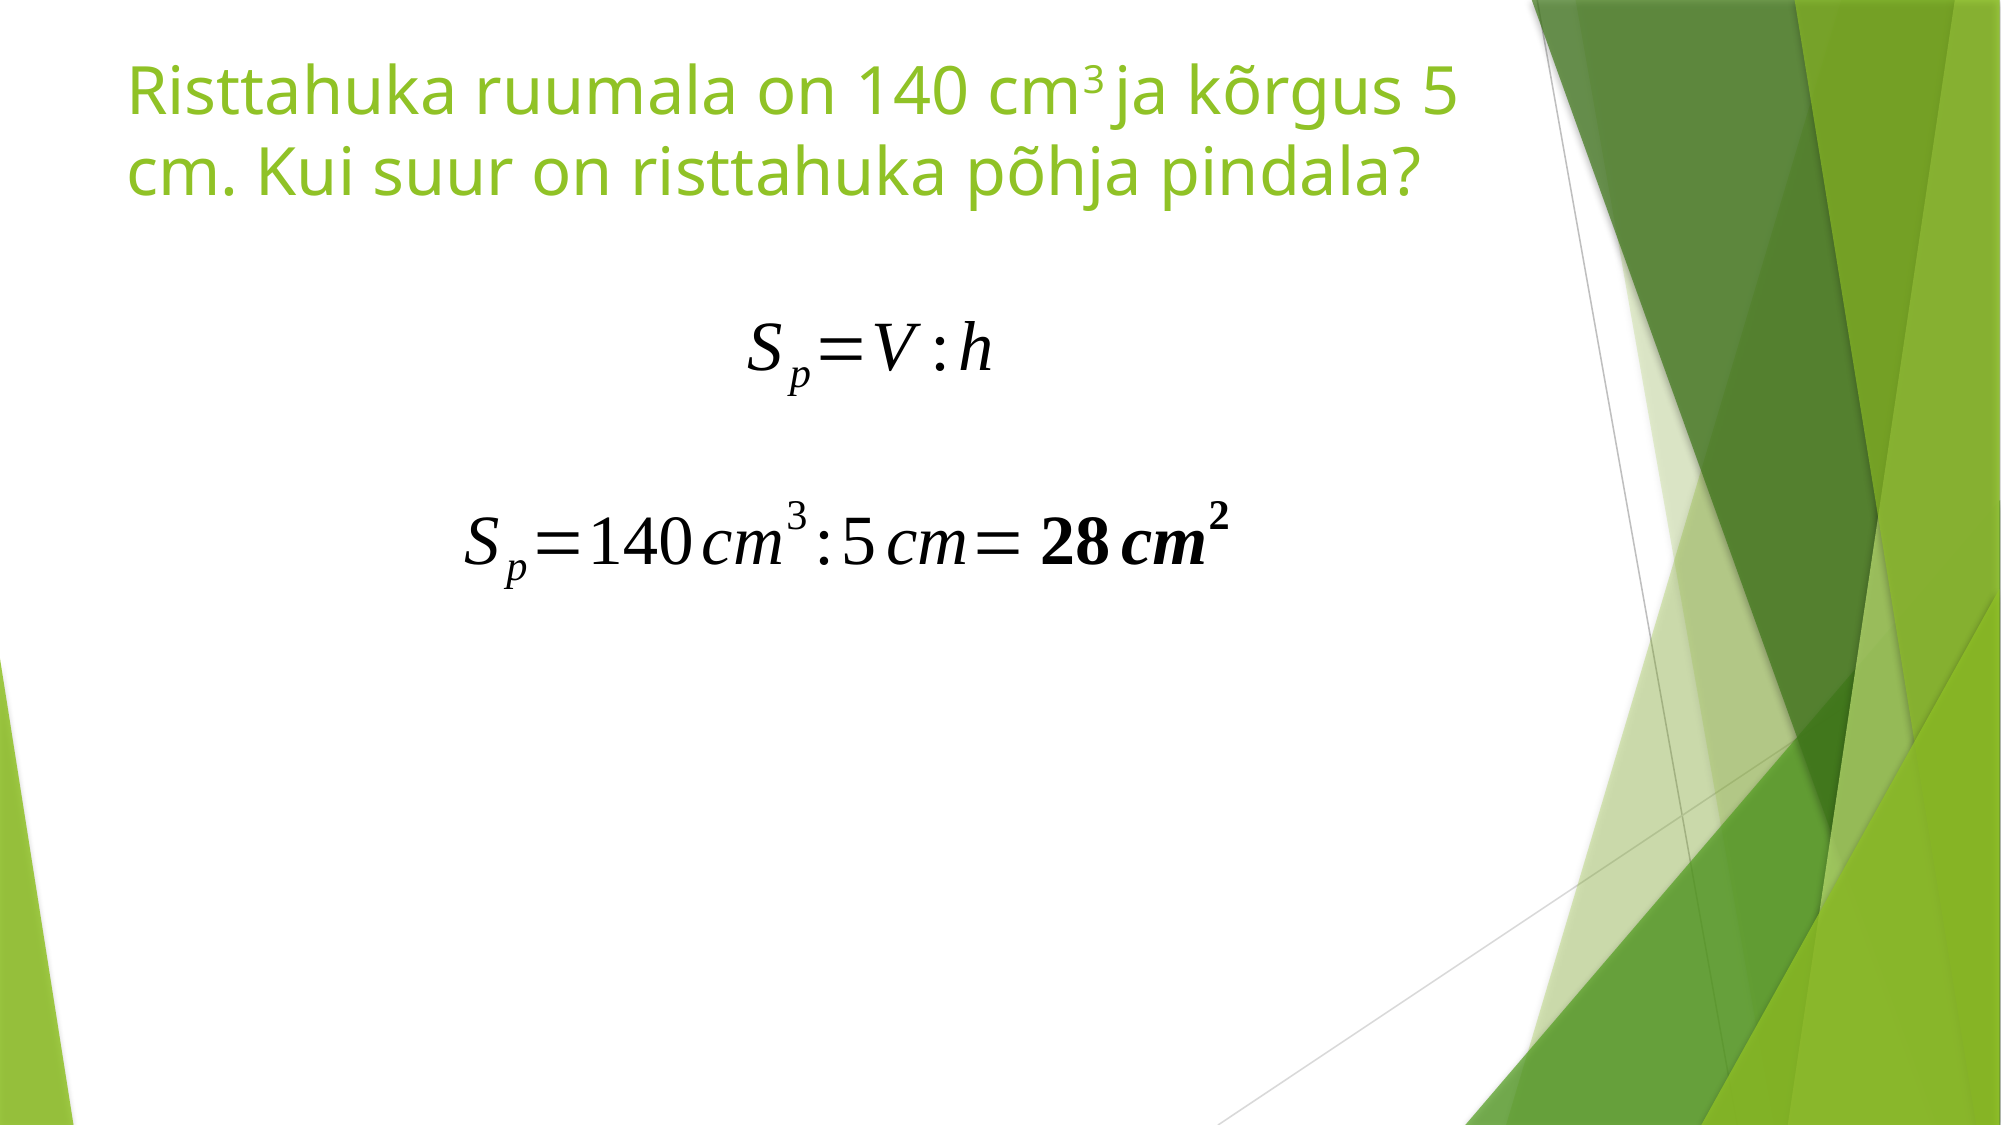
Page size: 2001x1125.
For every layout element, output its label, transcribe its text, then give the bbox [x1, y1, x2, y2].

list [81, 308, 1595, 945]
chart [738, 308, 1001, 397]
title Risttahuka ruumala on 140 cm3 ja kõrgus 5 cm. Kui suur on risttahuka põhja pindala? [111, 40, 1595, 178]
chart [454, 491, 1236, 591]
